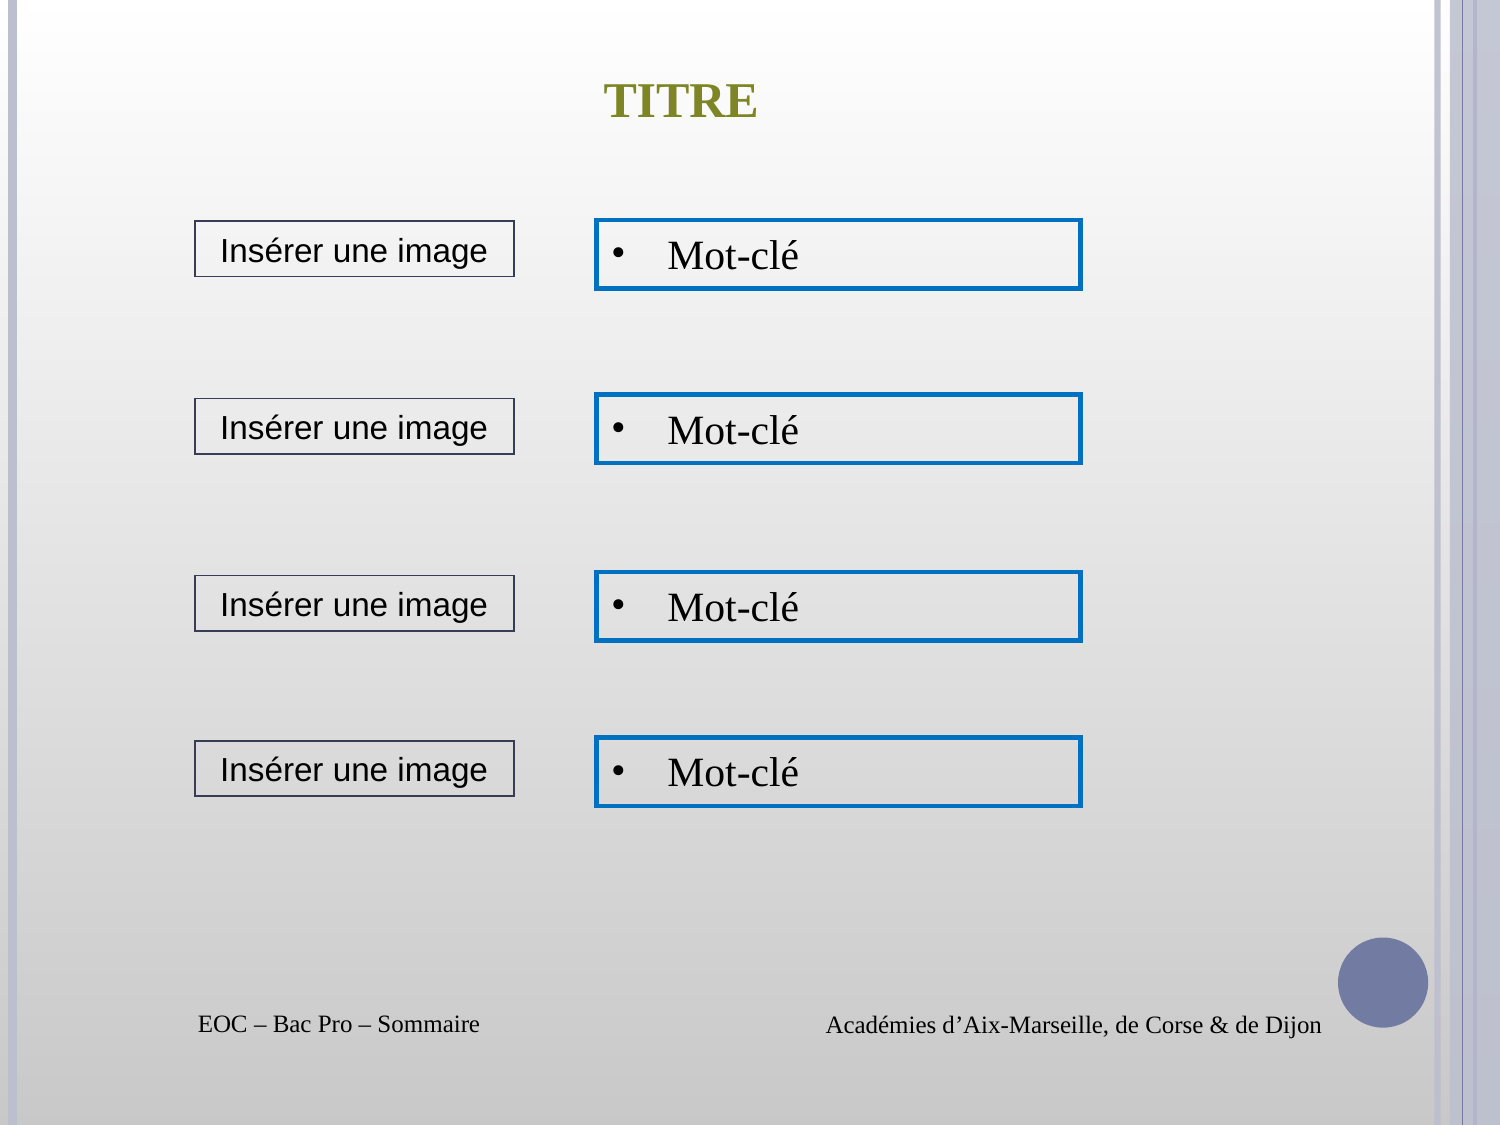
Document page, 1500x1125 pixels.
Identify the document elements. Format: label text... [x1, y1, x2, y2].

text_box Mot-clé [596, 394, 1081, 463]
text_box Mot-clé [596, 572, 1081, 641]
text_box EOC – Bac Pro – Sommaire [183, 999, 783, 1070]
text_box Insérer une image [194, 740, 514, 797]
text_box Insérer une image [194, 575, 514, 631]
text_box Insérer une image [194, 221, 514, 277]
text_box Mot-clé [596, 737, 1081, 807]
text_box Mot-clé [596, 220, 1081, 289]
text_box TITRE [74, 0, 1300, 136]
text_box Insérer une image [194, 398, 514, 454]
text_box Académies d’Aix-Marseille, de Corse & de Dijon [442, 1000, 1338, 1071]
